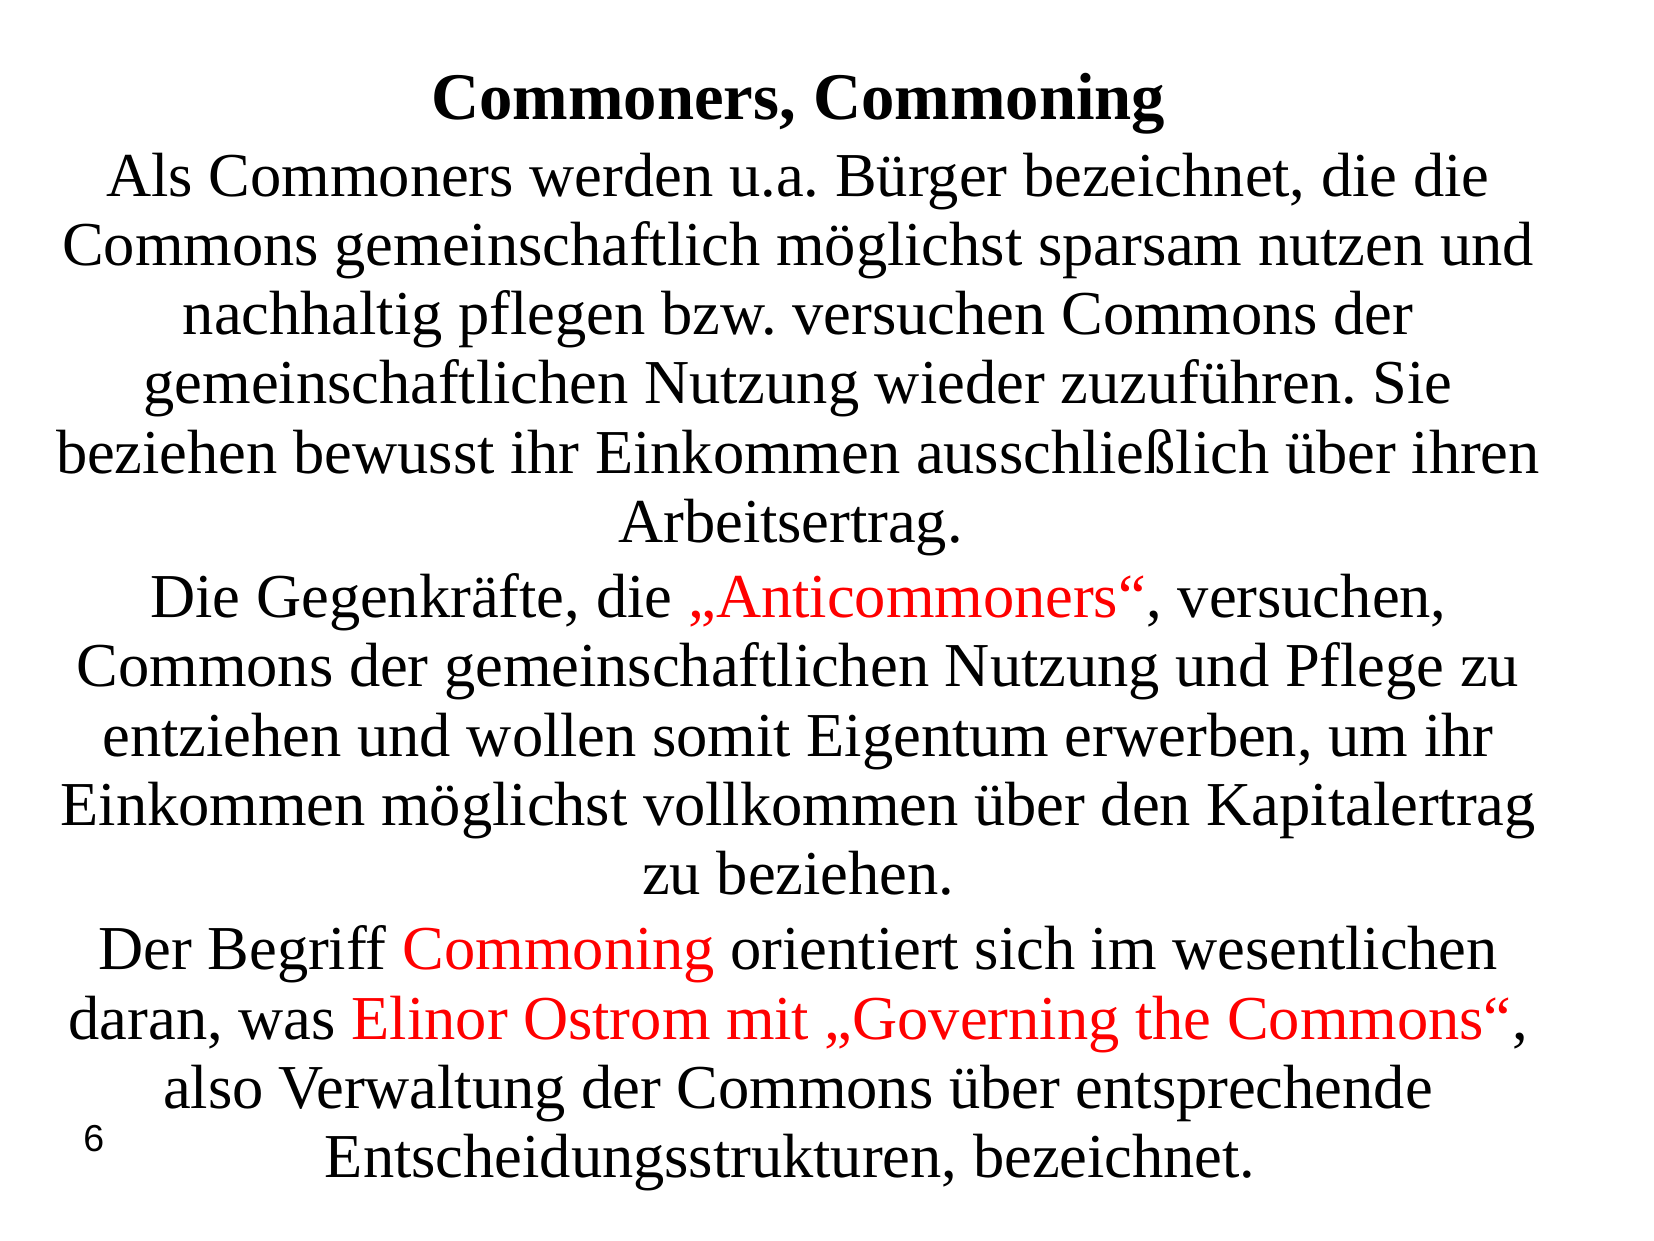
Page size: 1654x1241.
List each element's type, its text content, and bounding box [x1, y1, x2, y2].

text_box <Nummer> [68, 1110, 286, 1181]
text_box Commoners, Commoning Als Commoners werden u.a. Bürger bezeichnet, die die Commons gemeinschaftlich möglichst sparsam nutzen und nachhaltig pflegen bzw. versuchen Commons der gemeinschaftlichen Nutzung wieder zuzuführen. Sie beziehen bewusst ihr Einkommen ausschließlich über ihren Arbeitsertrag. Die Gegenkräfte, die „Anticommoners“, versuchen, Commons der gemeinschaftlichen Nutzung und Pflege zu entziehen und wollen somit Eigentum erwerben, um ihr Einkommen möglichst vollkommen über den Kapitalertrag zu beziehen. Der Begriff Commoning orientiert sich im wesentlichen daran, was Elinor Ostrom mit „Governing the Commons“, also Verwaltung der Commons über entsprechende Entscheidungsstrukturen, bezeichnet. [41, 52, 1607, 1199]
